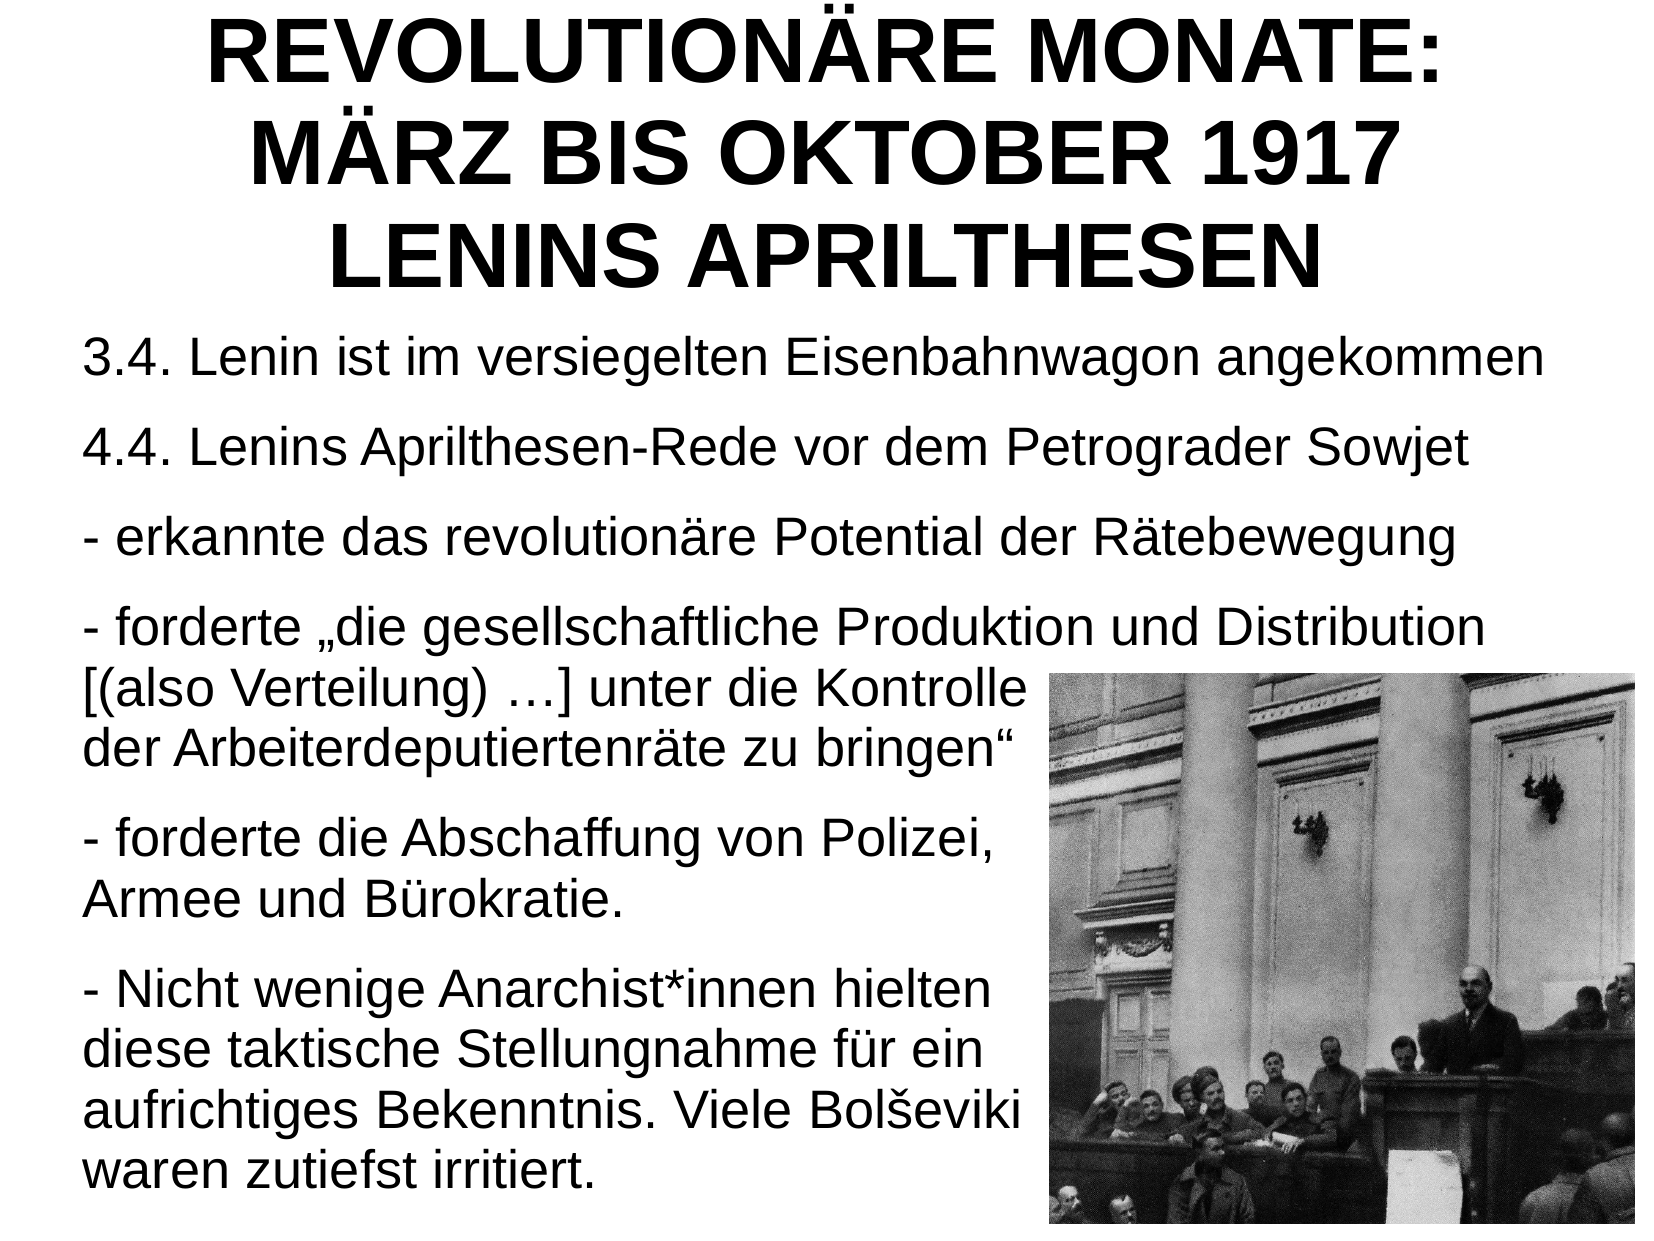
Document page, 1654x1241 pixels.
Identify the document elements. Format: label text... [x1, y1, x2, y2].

title REVOLUTIONÄRE MONATE: MÄRZ BIS OKTOBER 1917 LENINS APRILTHESEN [82, 0, 1571, 236]
picture [1049, 673, 1635, 1224]
list 3.4. Lenin ist im versiegelten Eisenbahnwagon angekommen 4.4. Lenins Aprilthesen-Rede vor dem Petrograder Sowjet - erkannte das revolutionäre Potential der Rätebewegung - forderte „die gesellschaftliche Produktion und Distribution [(also Verteilung) …] unter die Kontrolle der Arbeiterdeputiertenräte zu bringen“ - forderte die Abschaffung von Polizei, Armee und Bürokratie. - Nicht wenige Anarchist*innen hielten diese taktische Stellungnahme für ein aufrichtiges Bekenntnis. Viele Bolševiki waren zutiefst irritiert. [82, 236, 1571, 1229]
